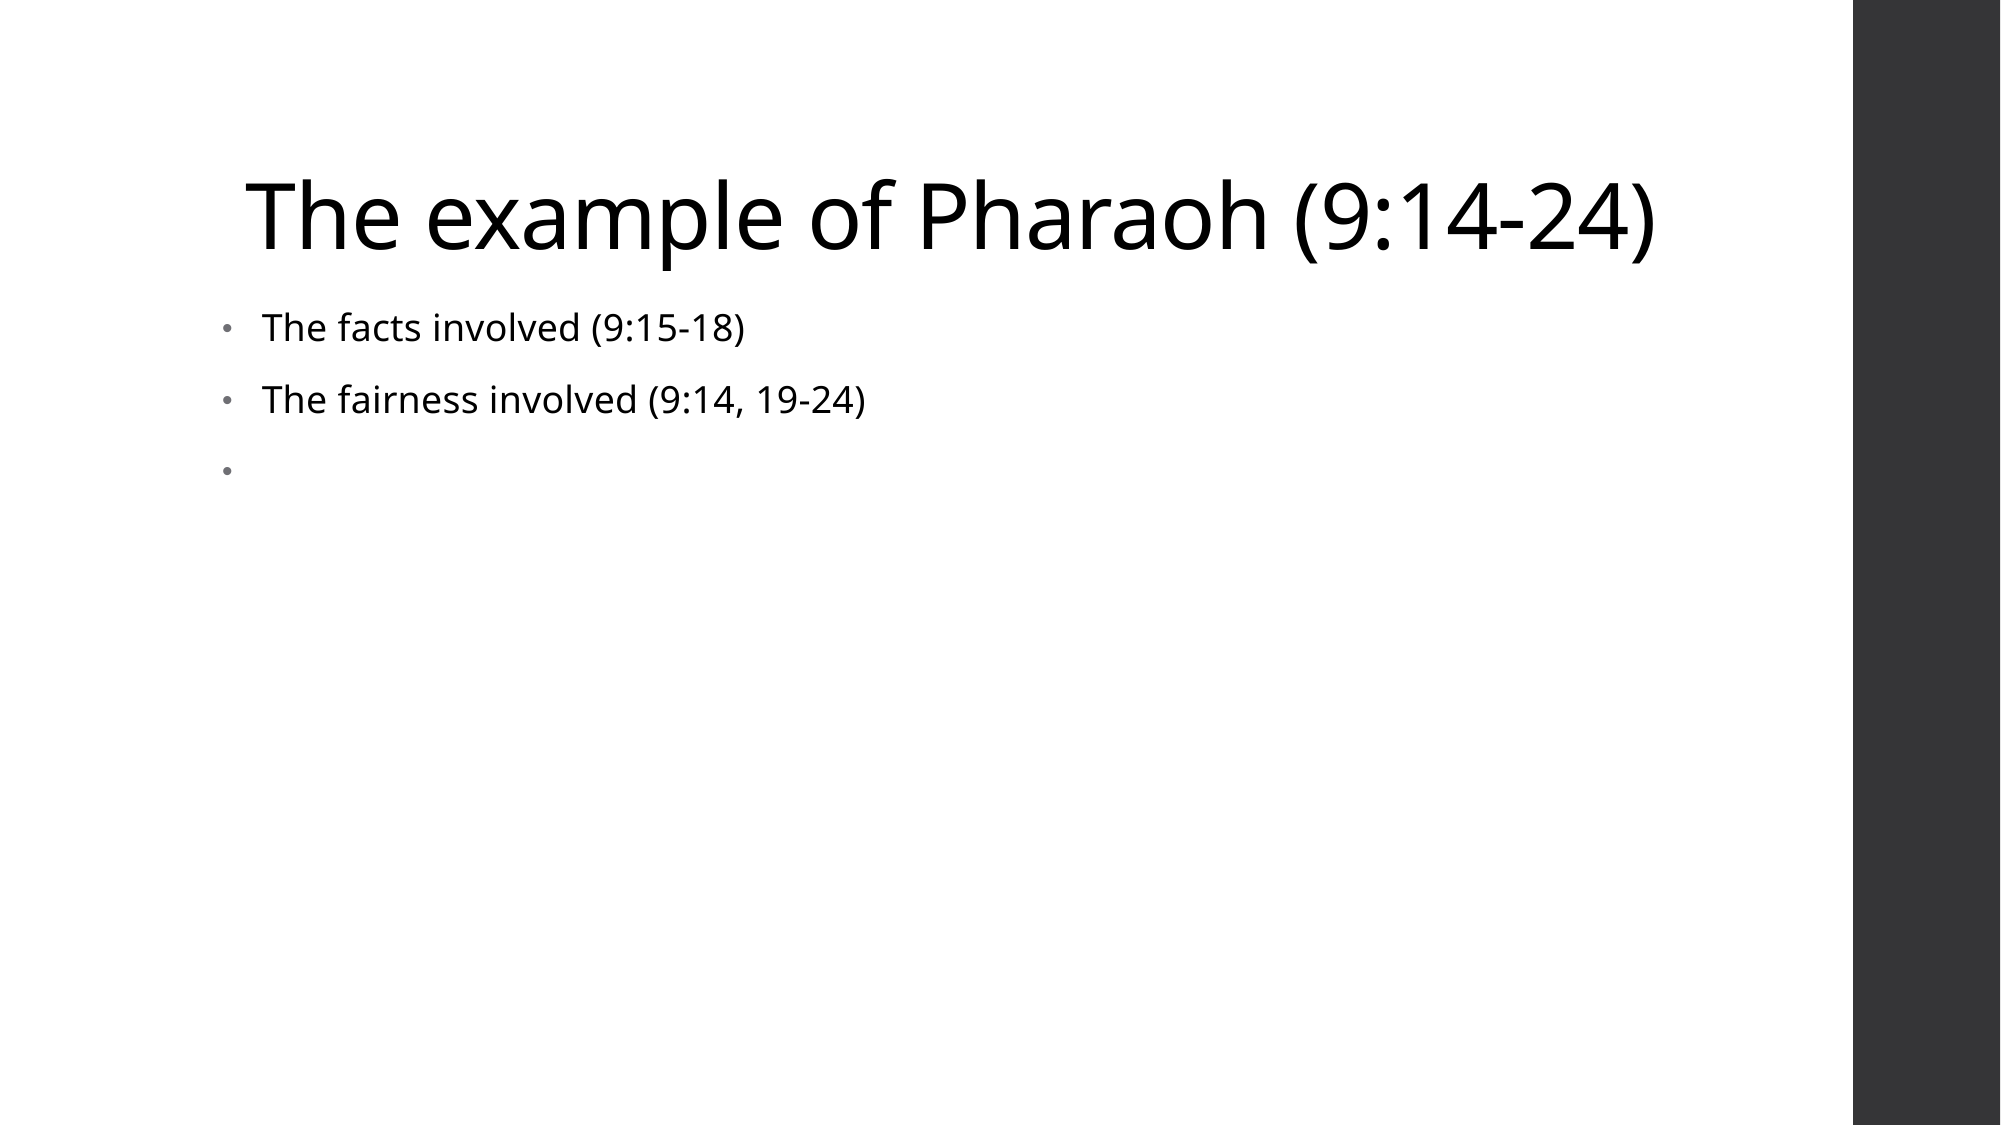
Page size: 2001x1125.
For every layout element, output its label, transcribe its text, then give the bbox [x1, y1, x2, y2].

title The example of Pharaoh (9:14-24) [206, 60, 1797, 278]
list The facts involved (9:15-18) The fairness involved (9:14, 19-24) [206, 299, 1617, 1014]
